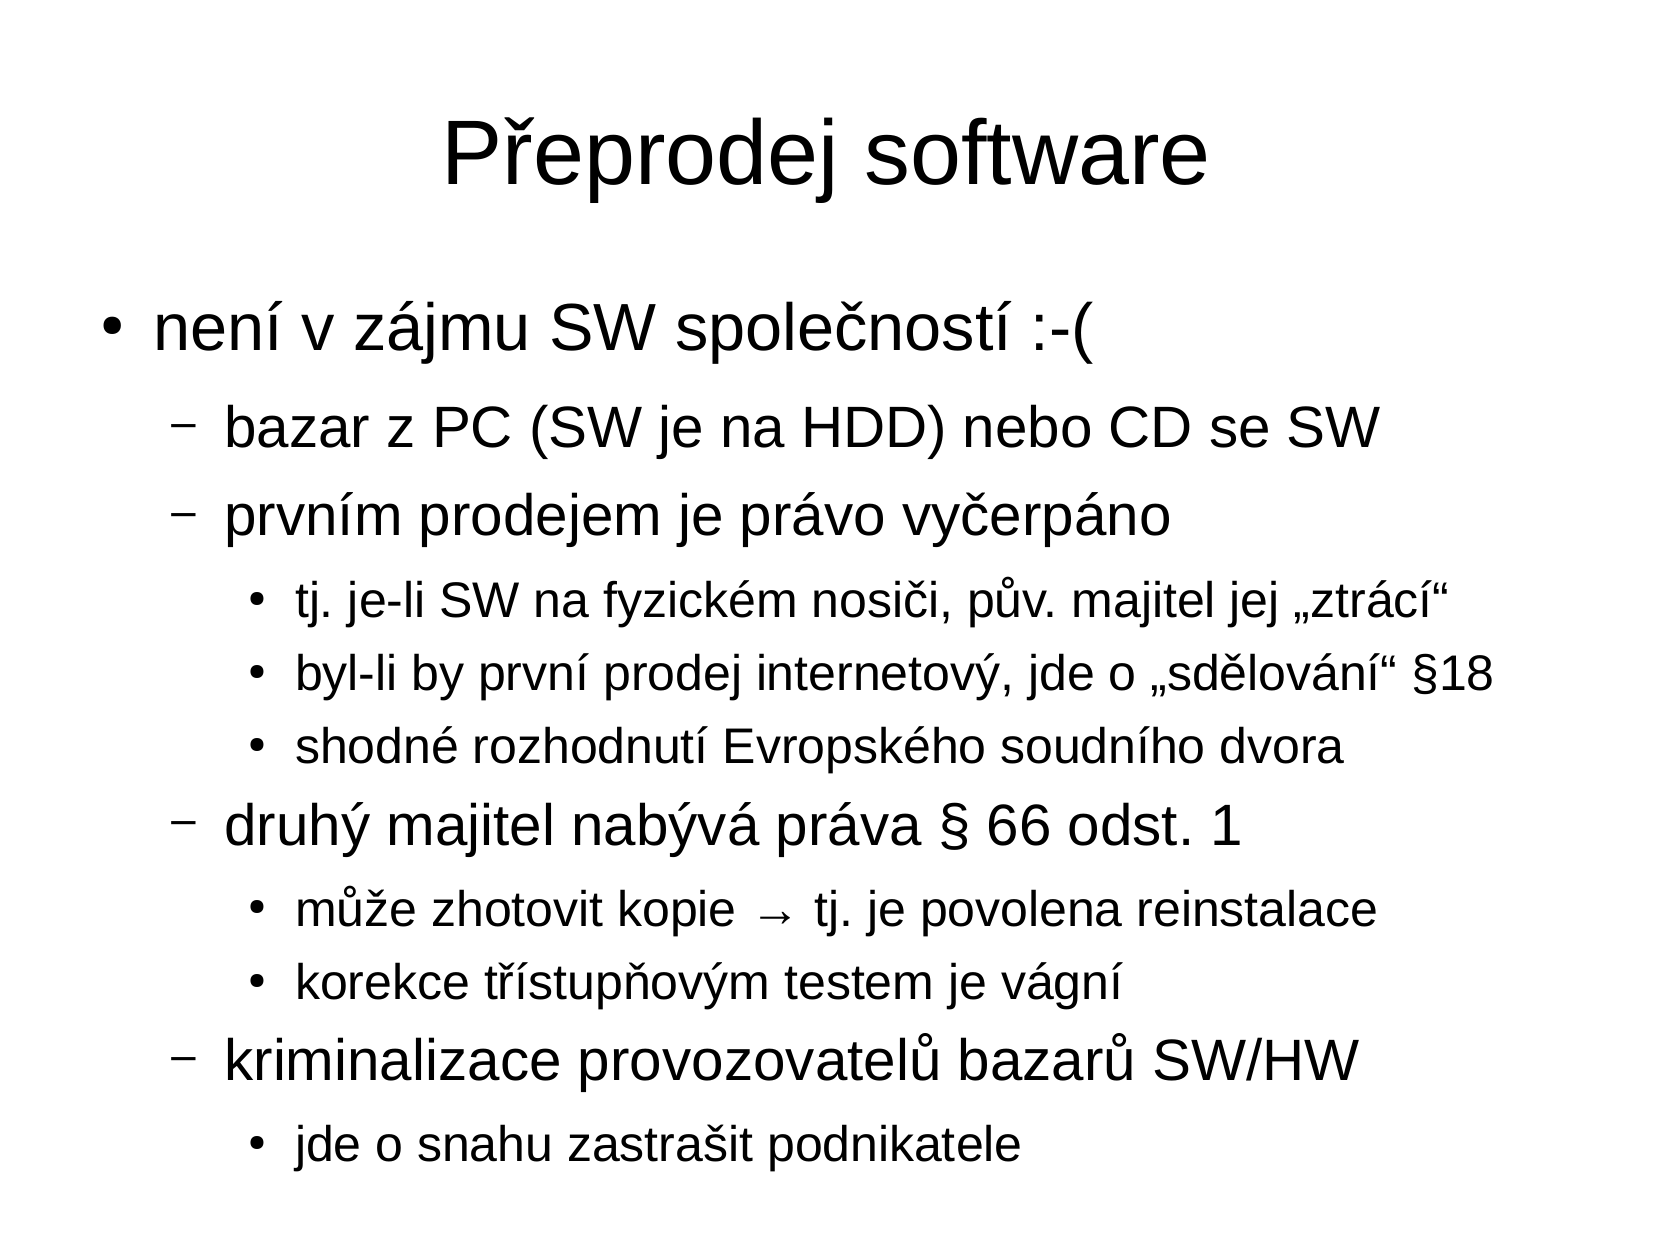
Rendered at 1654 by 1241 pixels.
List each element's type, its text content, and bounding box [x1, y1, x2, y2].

list není v zájmu SW společností :-( bazar z PC (SW je na HDD) nebo CD se SW prvním prodejem je právo vyčerpáno tj. je-li SW na fyzickém nosiči, pův. majitel jej „ztrácí“ byl-li by první prodej internetový, jde o „sdělování“ §18 shodné rozhodnutí Evropského soudního dvora druhý majitel nabývá práva § 66 odst. 1 může zhotovit kopie → tj. je povolena reinstalace korekce třístupňovým testem je vágní kriminalizace provozovatelů bazarů SW/HW jde o snahu zastrašit podnikatele [82, 290, 1538, 1182]
title Přeprodej software [82, 49, 1571, 257]
